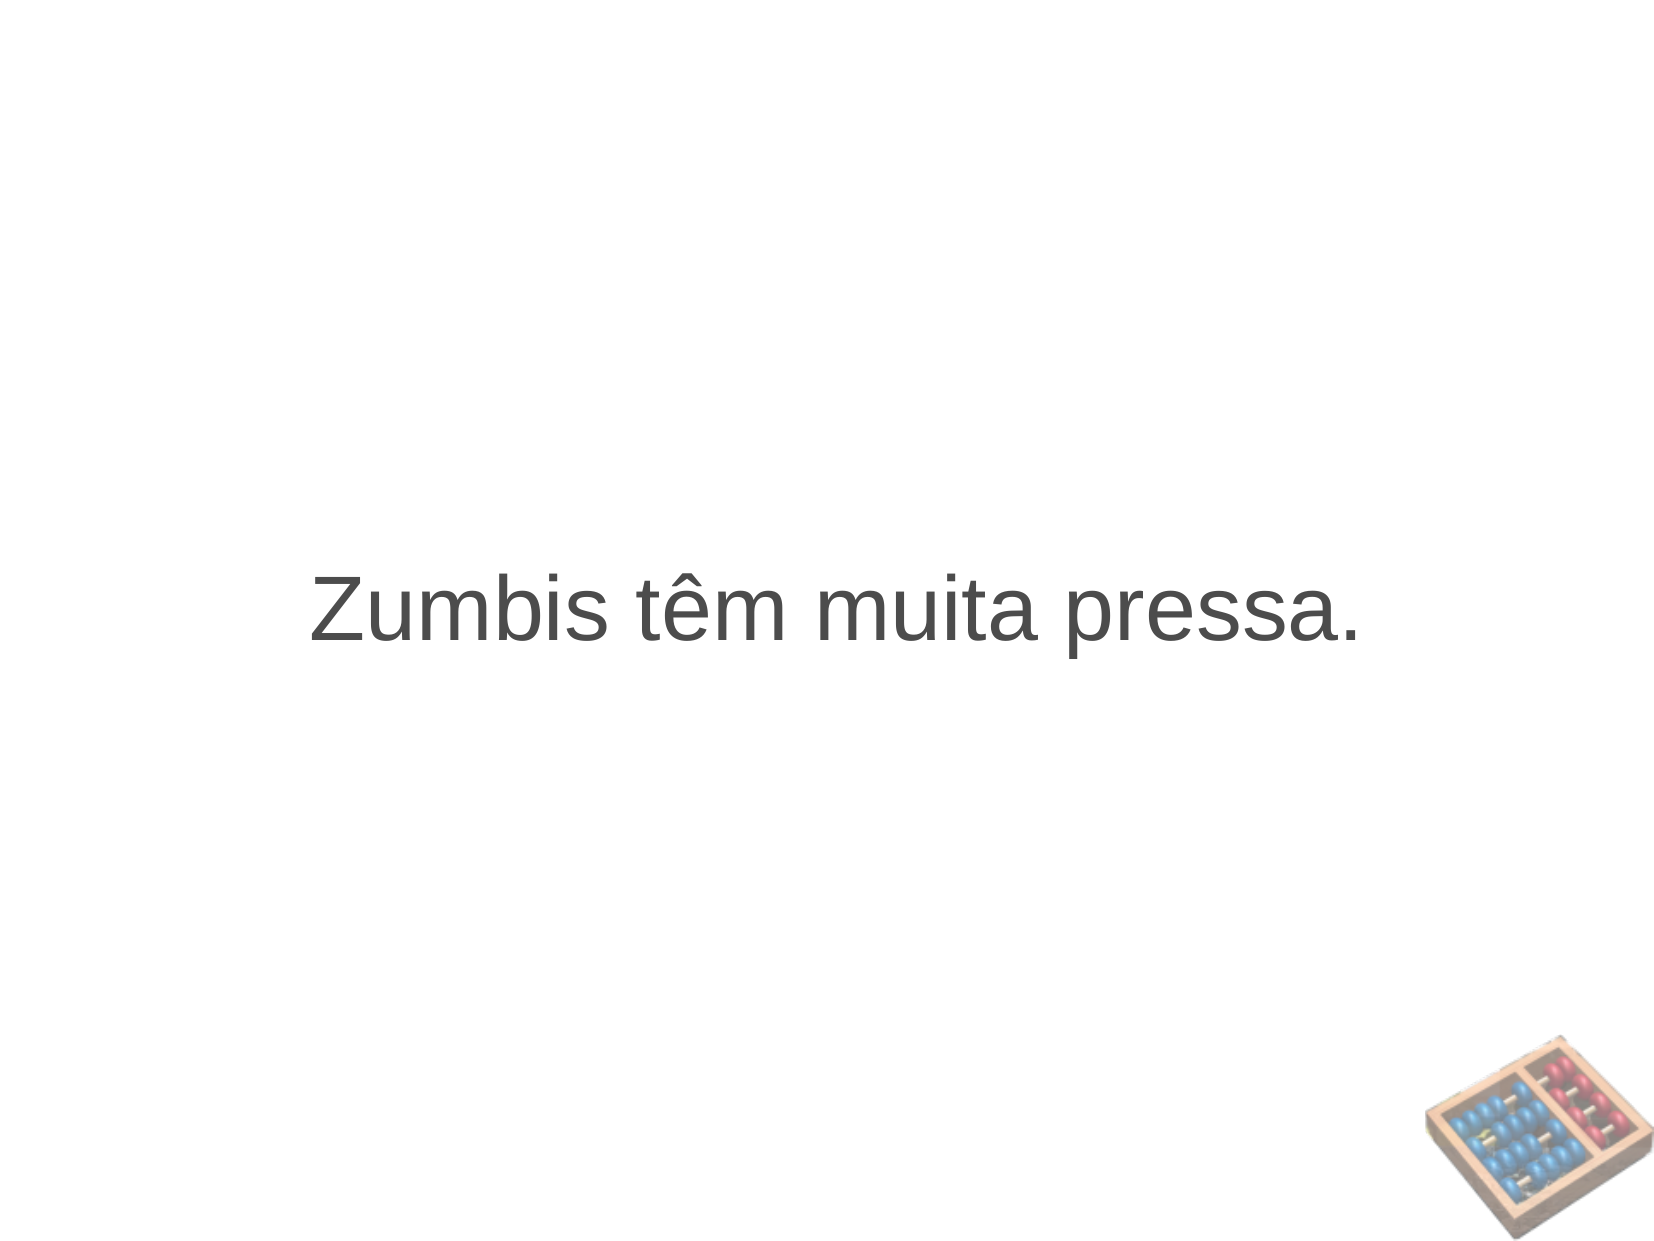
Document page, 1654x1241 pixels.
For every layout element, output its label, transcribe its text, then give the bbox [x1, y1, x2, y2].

title Zumbis têm muita pressa. [75, 505, 1601, 713]
